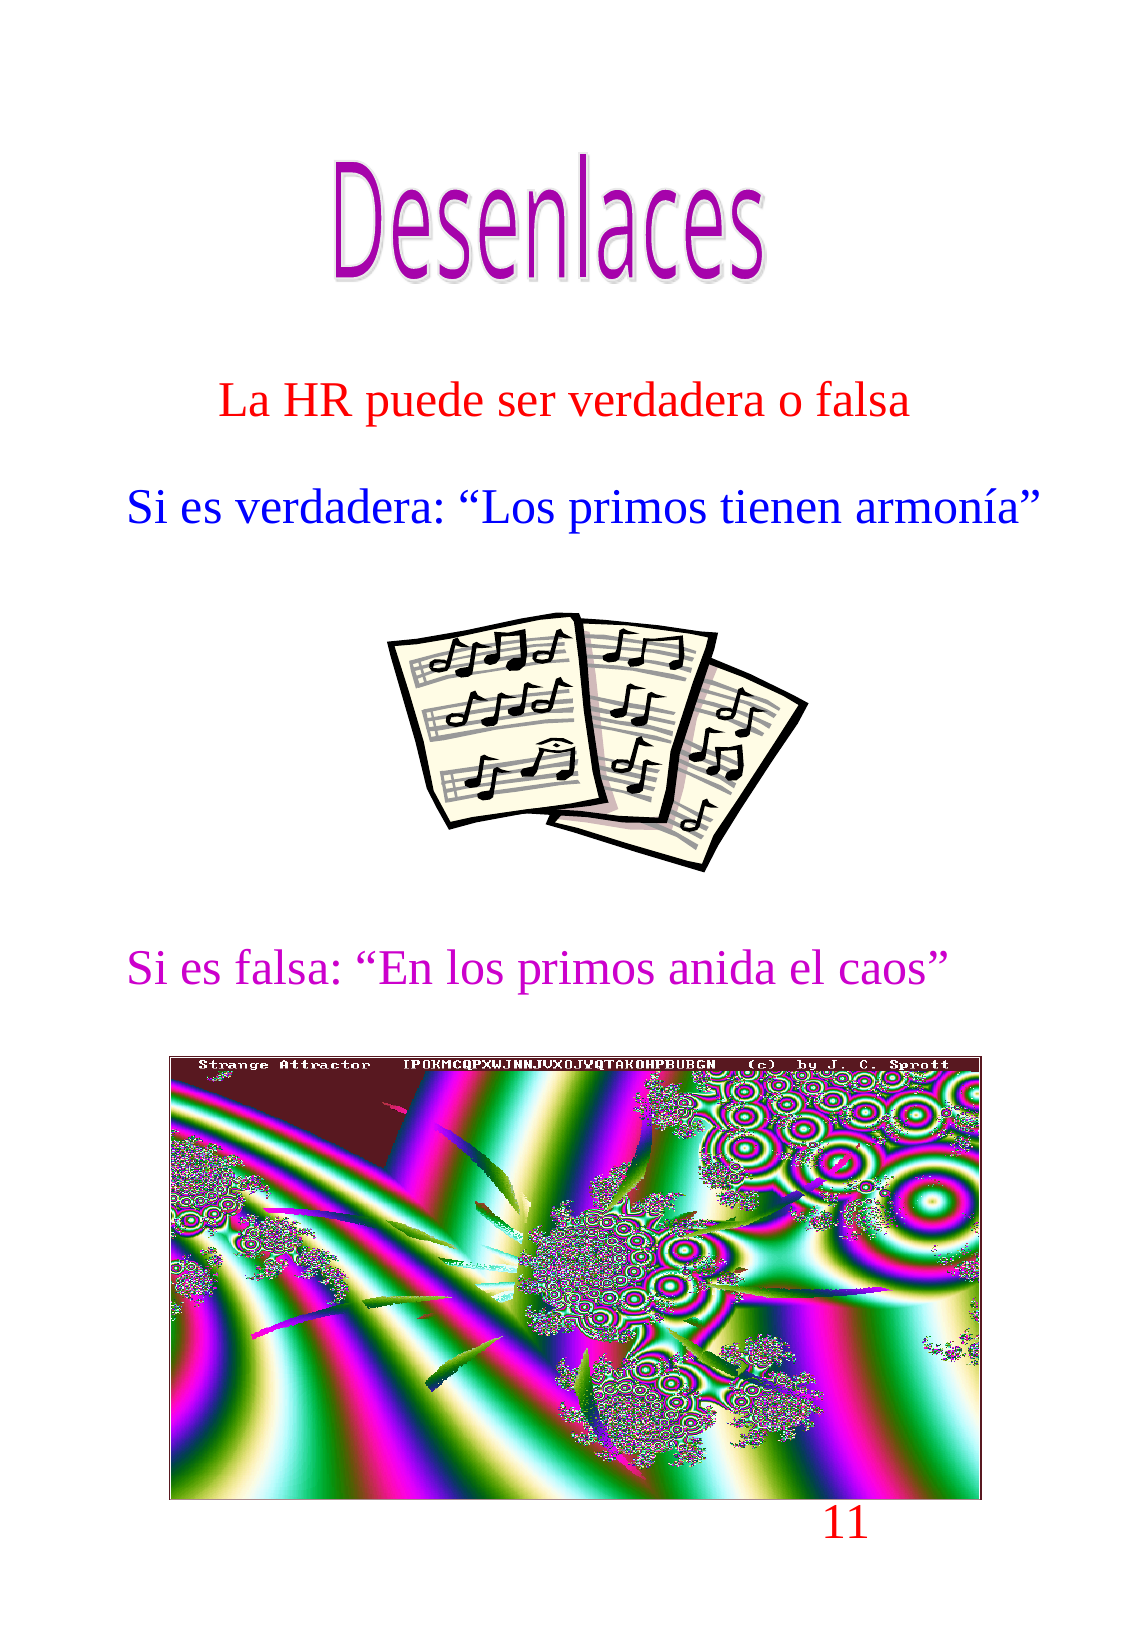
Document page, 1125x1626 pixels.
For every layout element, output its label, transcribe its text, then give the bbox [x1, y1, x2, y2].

text_box Desenlaces [731, 188, 763, 281]
text_box Desenlaces [684, 188, 723, 281]
text_box Desenlaces [478, 188, 517, 281]
text_box Desenlaces [597, 188, 634, 281]
text_box La HR puede ser verdadera o falsa [203, 358, 926, 434]
text_box <number> [806, 1480, 1041, 1589]
text_box Si es verdadera: “Los primos tienen armonía” [111, 465, 1058, 542]
text_box Desenlaces [334, 160, 383, 279]
text_box Si es falsa: “En los primos anida el caos” [111, 927, 966, 1003]
text_box Desenlaces [391, 188, 430, 281]
text_box Desenlaces [438, 188, 471, 281]
text_box Desenlaces [579, 153, 587, 279]
text_box Desenlaces [644, 188, 678, 281]
picture [169, 1056, 982, 1500]
picture [386, 611, 812, 875]
text_box Desenlaces [527, 188, 566, 279]
